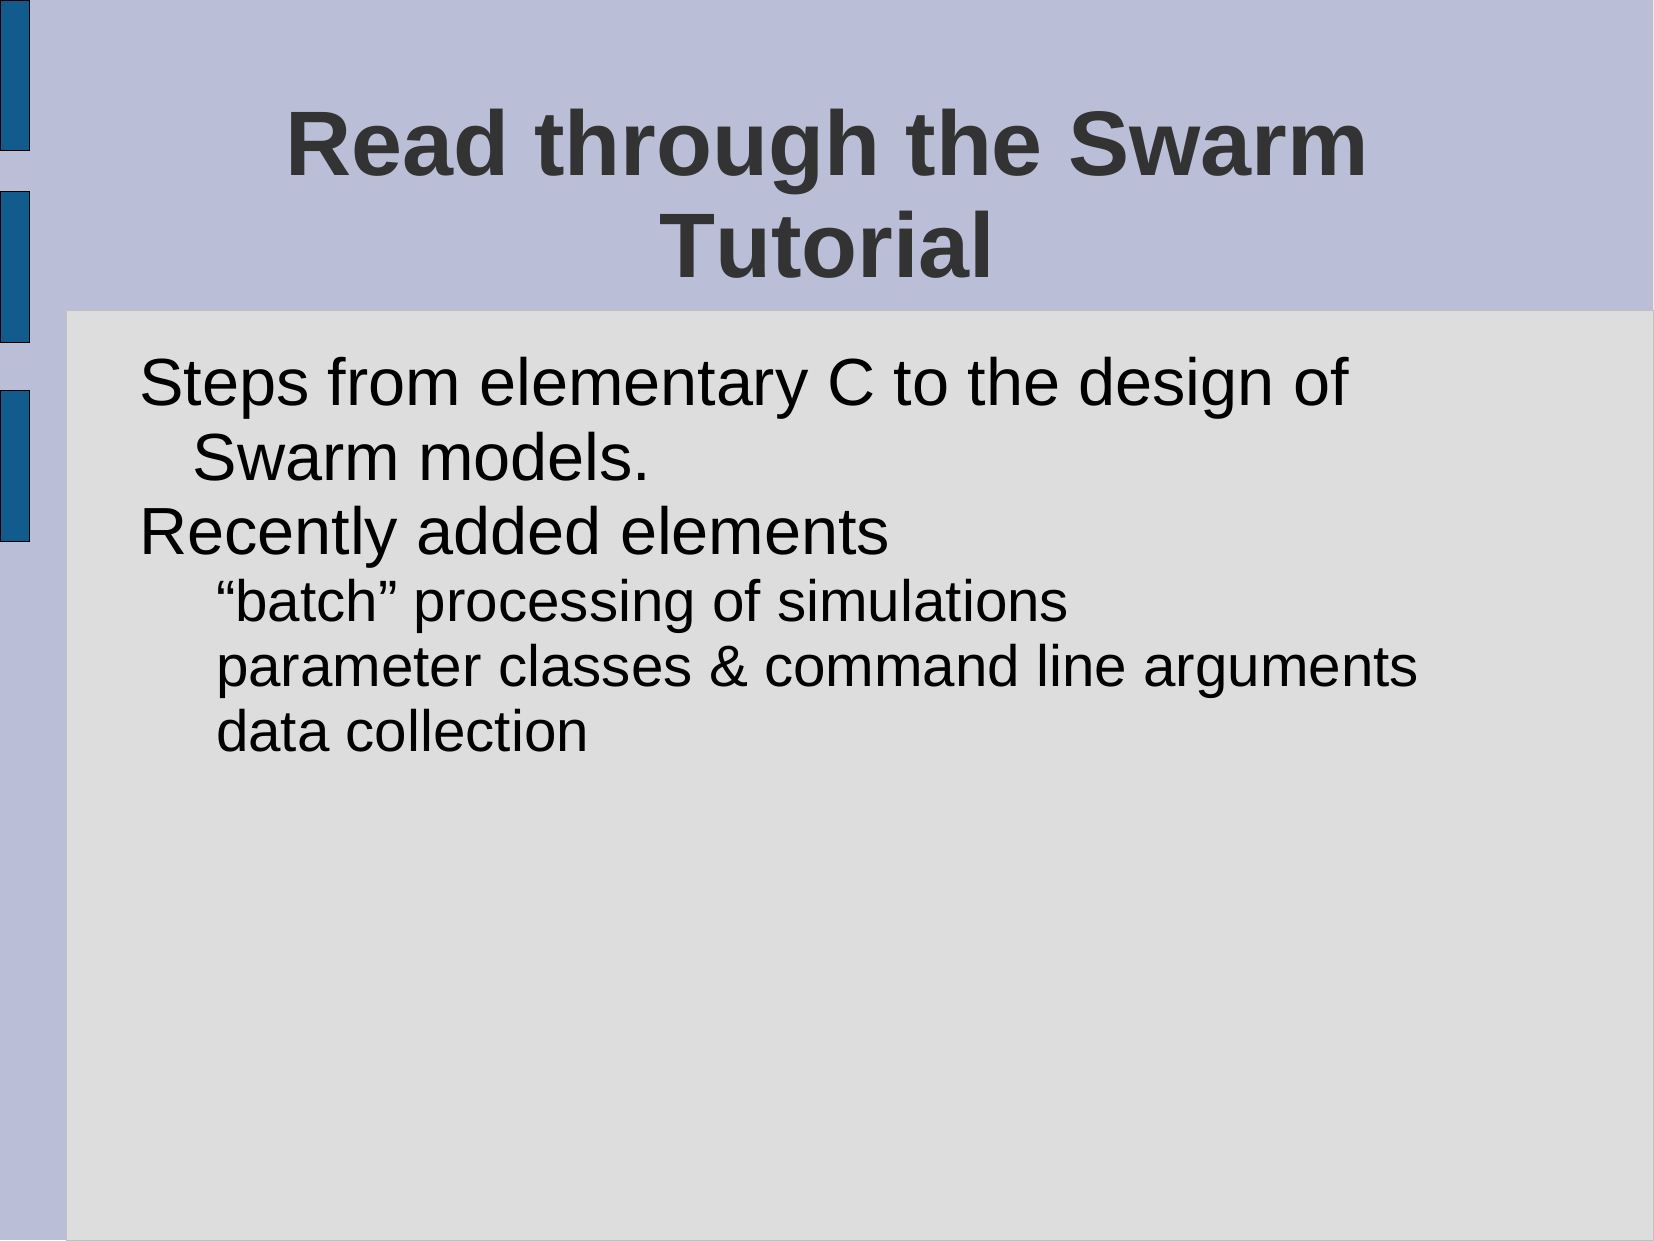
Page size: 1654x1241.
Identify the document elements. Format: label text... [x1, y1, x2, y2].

list Steps from elementary C to the design of Swarm models. Recently added elements “batch” processing of simulations parameter classes & command line arguments data collection [121, 344, 1534, 1127]
title Read through the Swarm Tutorial [121, 91, 1534, 299]
